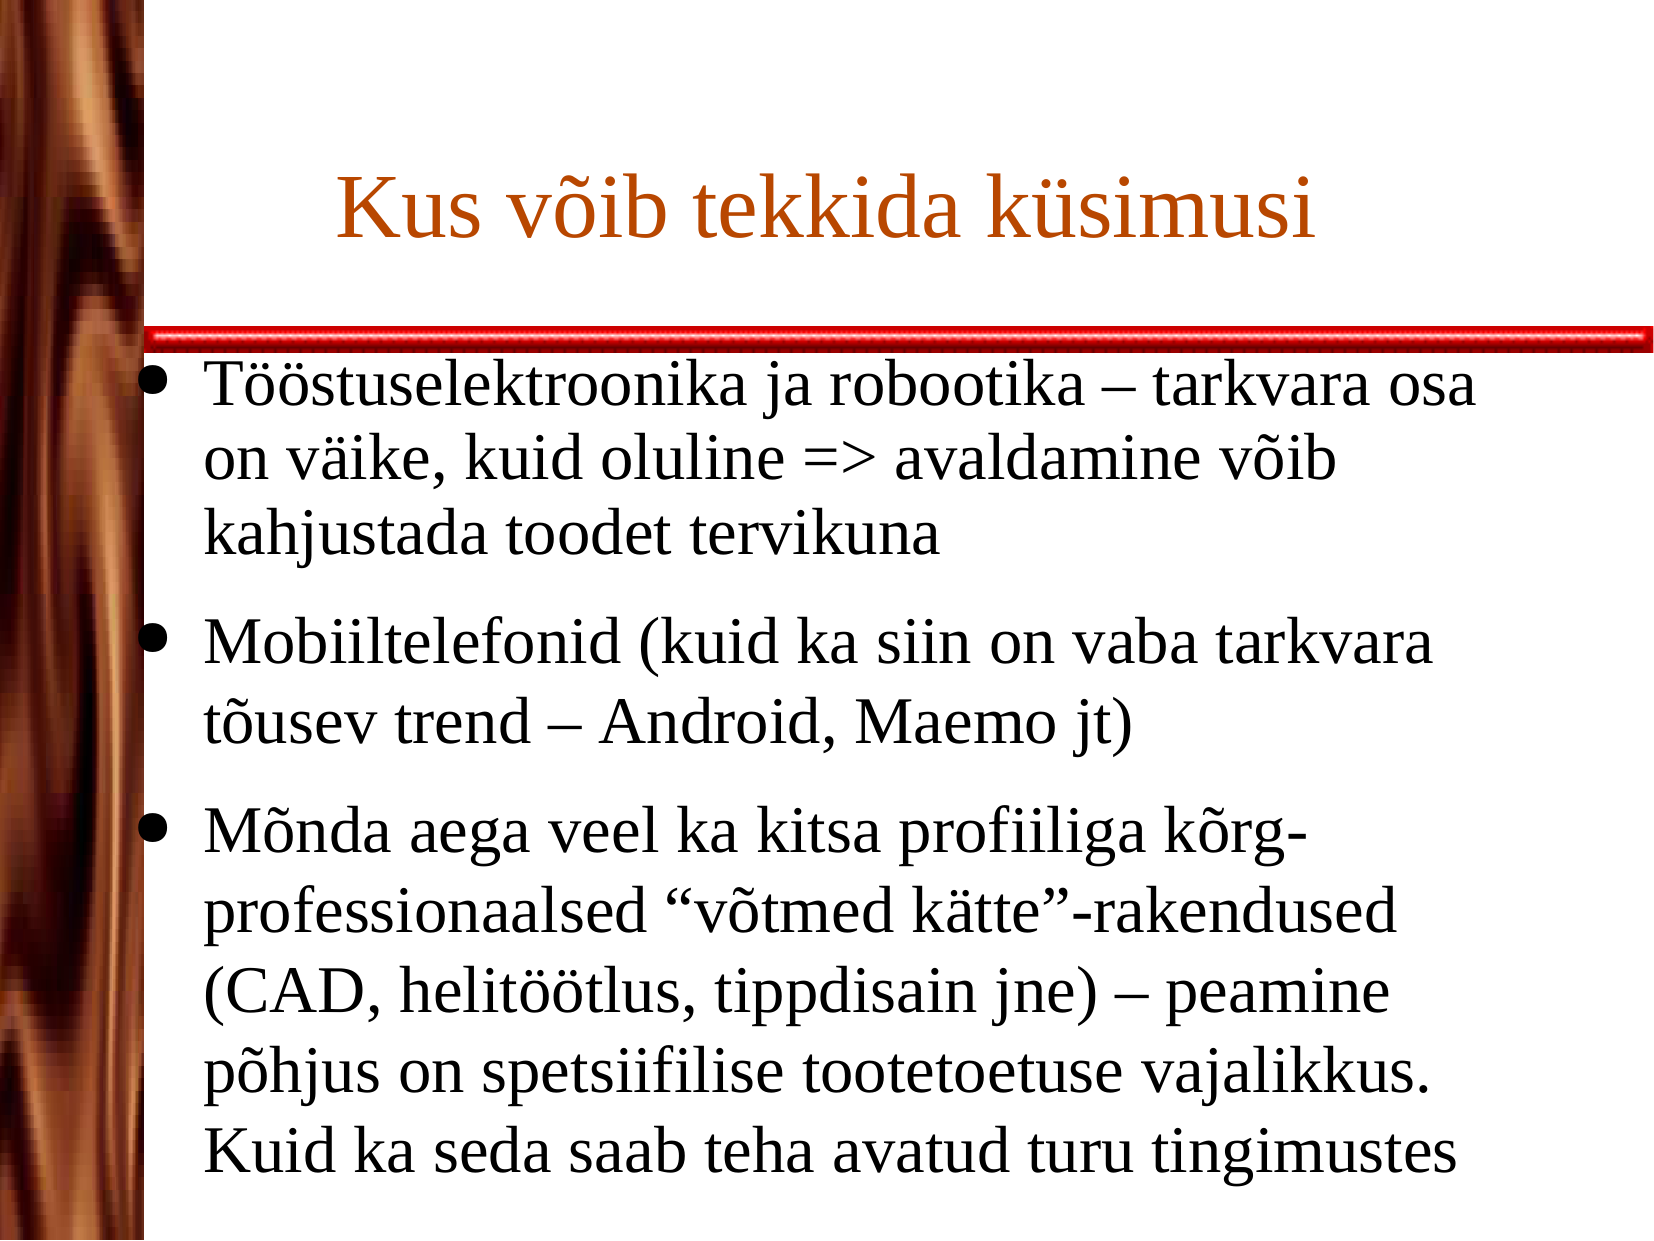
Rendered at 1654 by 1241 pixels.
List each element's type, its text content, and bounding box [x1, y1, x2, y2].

picture [0, 0, 1654, 1240]
list Tööstuselektroonika ja robootika – tarkvara osa on väike, kuid oluline => avaldamine võib kahjustada toodet tervikuna Mobiiltelefonid (kuid ka siin on vaba tarkvara tõusev trend – Android, Maemo jt) Mõnda aega veel ka kitsa profiiliga kõrg-professionaalsed “võtmed kätte”-rakendused (CAD, helitöötlus, tippdisain jne) – peamine põhjus on spetsiifilise tootetoetuse vajalikkus. Kuid ka seda saab teha avatud turu tingimustes [121, 344, 1533, 1187]
title Kus võib tekkida küsimusi [121, 98, 1533, 314]
